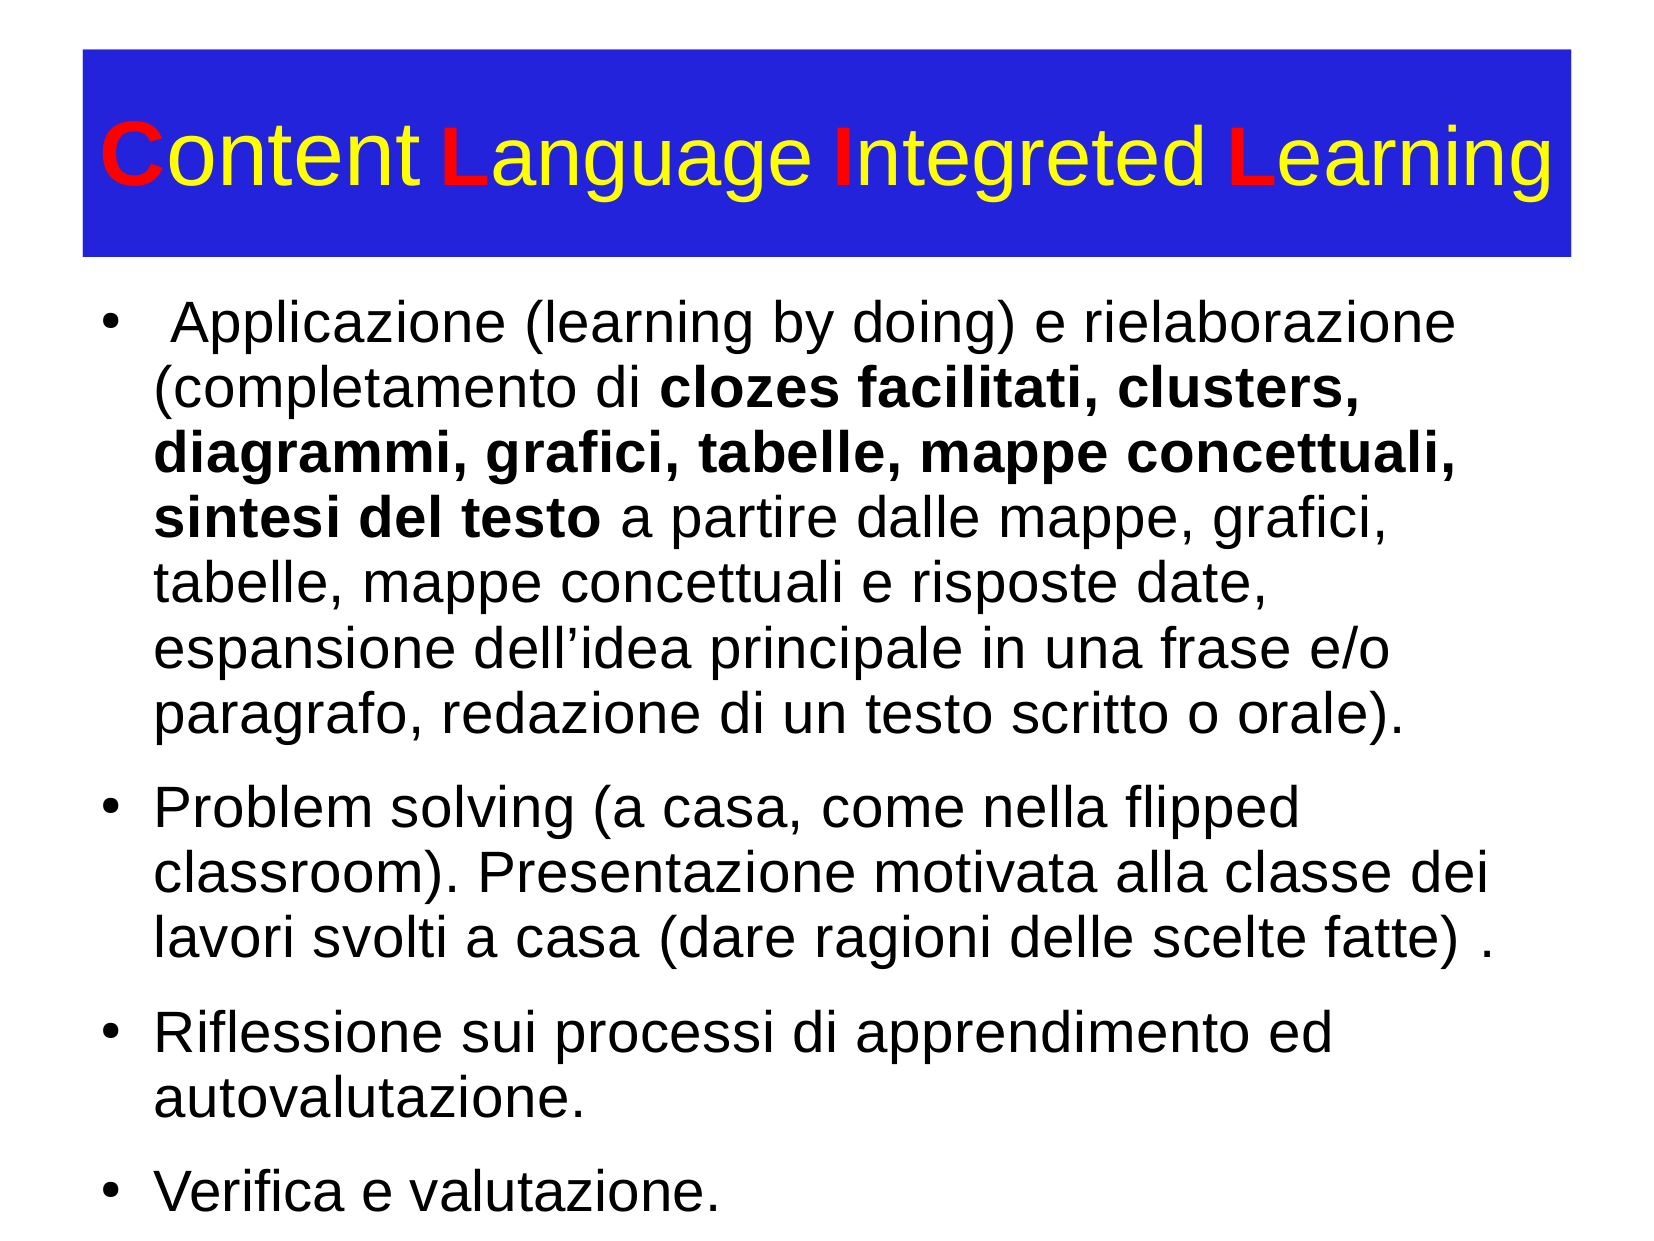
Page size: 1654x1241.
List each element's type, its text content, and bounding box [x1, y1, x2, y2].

title Content Language Integreted Learning [82, 49, 1572, 257]
list Applicazione (learning by doing) e rielaborazione (completamento di clozes facilitati, clusters, diagrammi, grafici, tabelle, mappe concettuali, sintesi del testo a partire dalle mappe, grafici, tabelle, mappe concettuali e risposte date, espansione dell’idea principale in una frase e/o paragrafo, redazione di un testo scritto o orale). Problem solving (a casa, come nella flipped classroom). Presentazione motivata alla classe dei lavori svolti a casa (dare ragioni delle scelte fatte) . Riflessione sui processi di apprendimento ed autovalutazione. Verifica e valutazione. [82, 290, 1571, 1227]
